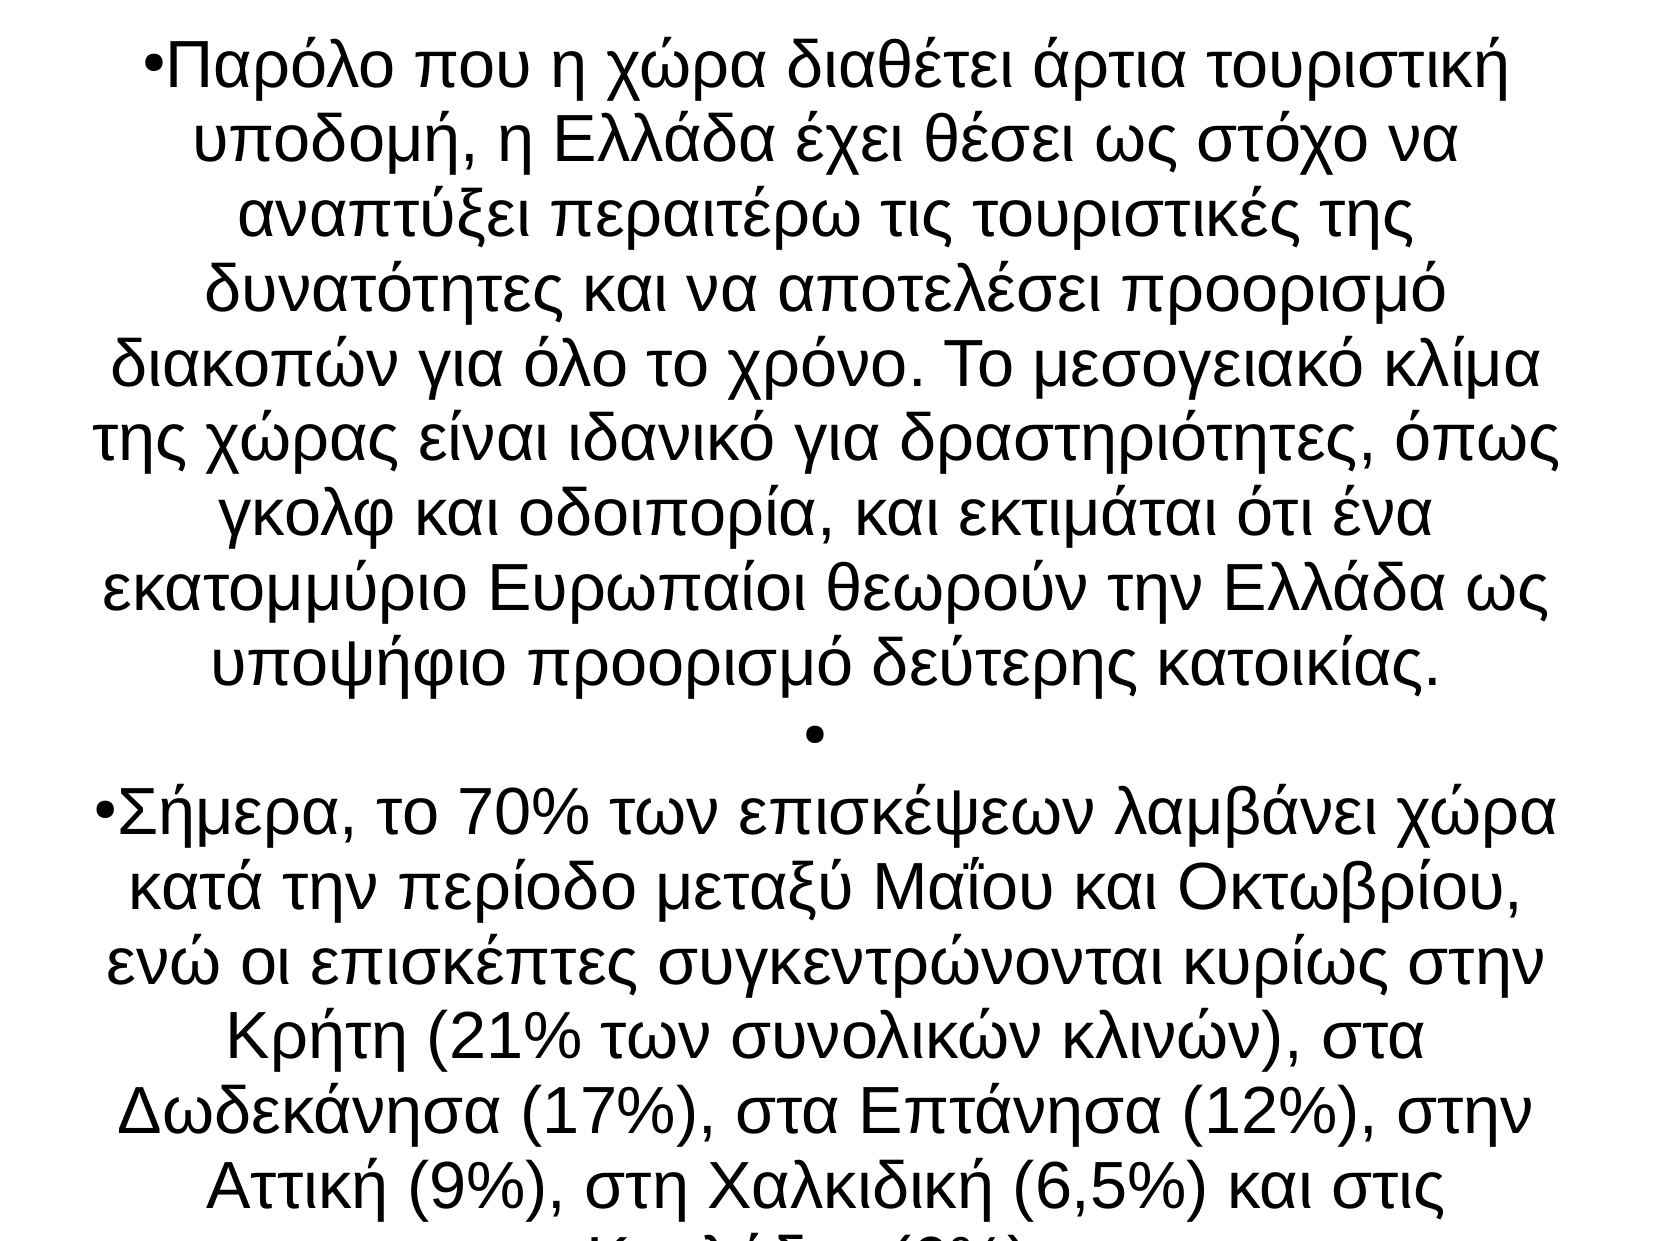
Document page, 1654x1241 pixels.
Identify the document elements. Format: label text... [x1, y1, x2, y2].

subtitle Παρόλο που η χώρα διαθέτει άρτια τουριστική υποδομή, η Ελλάδα έχει θέσει ως στόχο να αναπτύξει περαιτέρω τις τουριστικές της δυνατότητες και να αποτελέσει προορισμό διακοπών για όλο το χρόνο. Το μεσογειακό κλίμα της χώρας είναι ιδανικό για δραστηριότητες, όπως γκολφ και οδοιπορία, και εκτιμάται ότι ένα εκατομμύριο Ευρωπαίοι θεωρούν την Ελλάδα ως υποψήφιο προορισμό δεύτερης κατοικίας. Σήμερα, το 70% των επισκέψεων λαμβάνει χώρα κατά την περίοδο μεταξύ Μαΐου και Οκτωβρίου, ενώ οι επισκέπτες συγκεντρώνονται κυρίως στην Κρήτη (21% των συνολικών κλινών), στα Δωδεκάνησα (17%), στα Επτάνησα (12%), στην Αττική (9%), στη Χαλκιδική (6,5%) και στις Κυκλάδες (6%). [82, 26, 1571, 1241]
